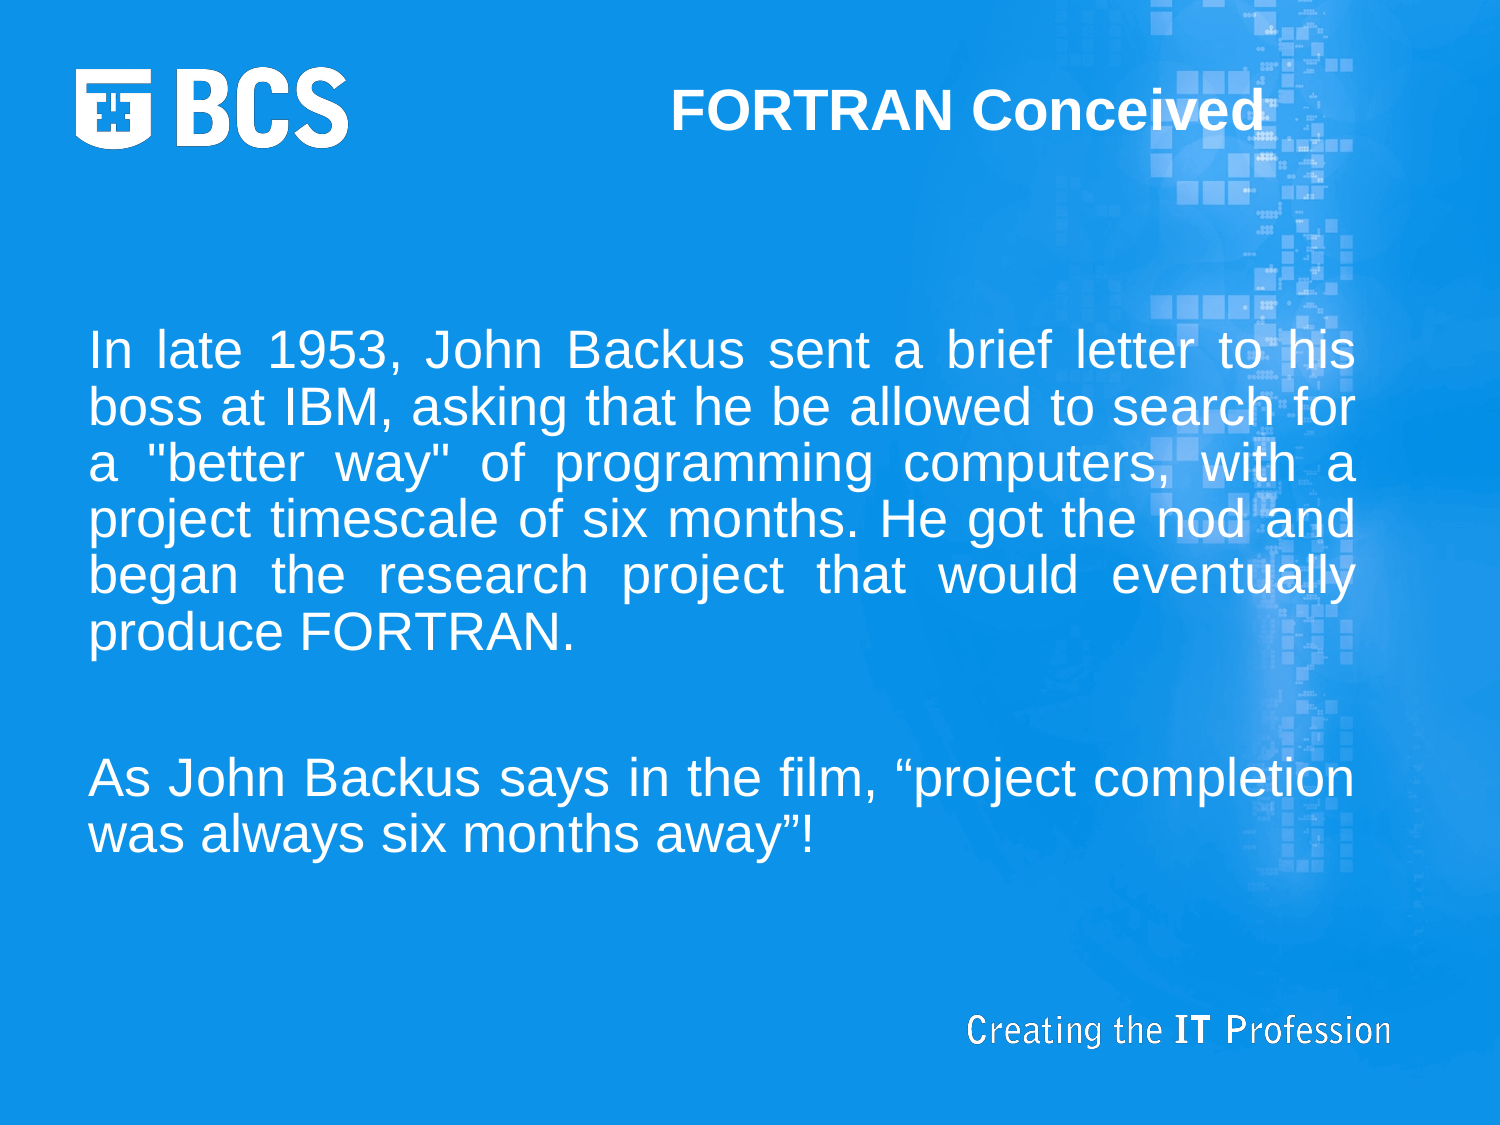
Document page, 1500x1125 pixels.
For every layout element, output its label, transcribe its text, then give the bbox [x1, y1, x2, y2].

picture [0, 0, 1500, 1125]
subtitle In late 1953, John Backus sent a brief letter to his boss at IBM, asking that he be allowed to search for a "better way" of programming computers, with a project timescale of six months. He got the nod and began the research project that would eventually produce FORTRAN. As John Backus says in the film, “project completion was always six months away”! [88, 237, 1359, 950]
title FORTRAN Conceived [561, 46, 1377, 178]
